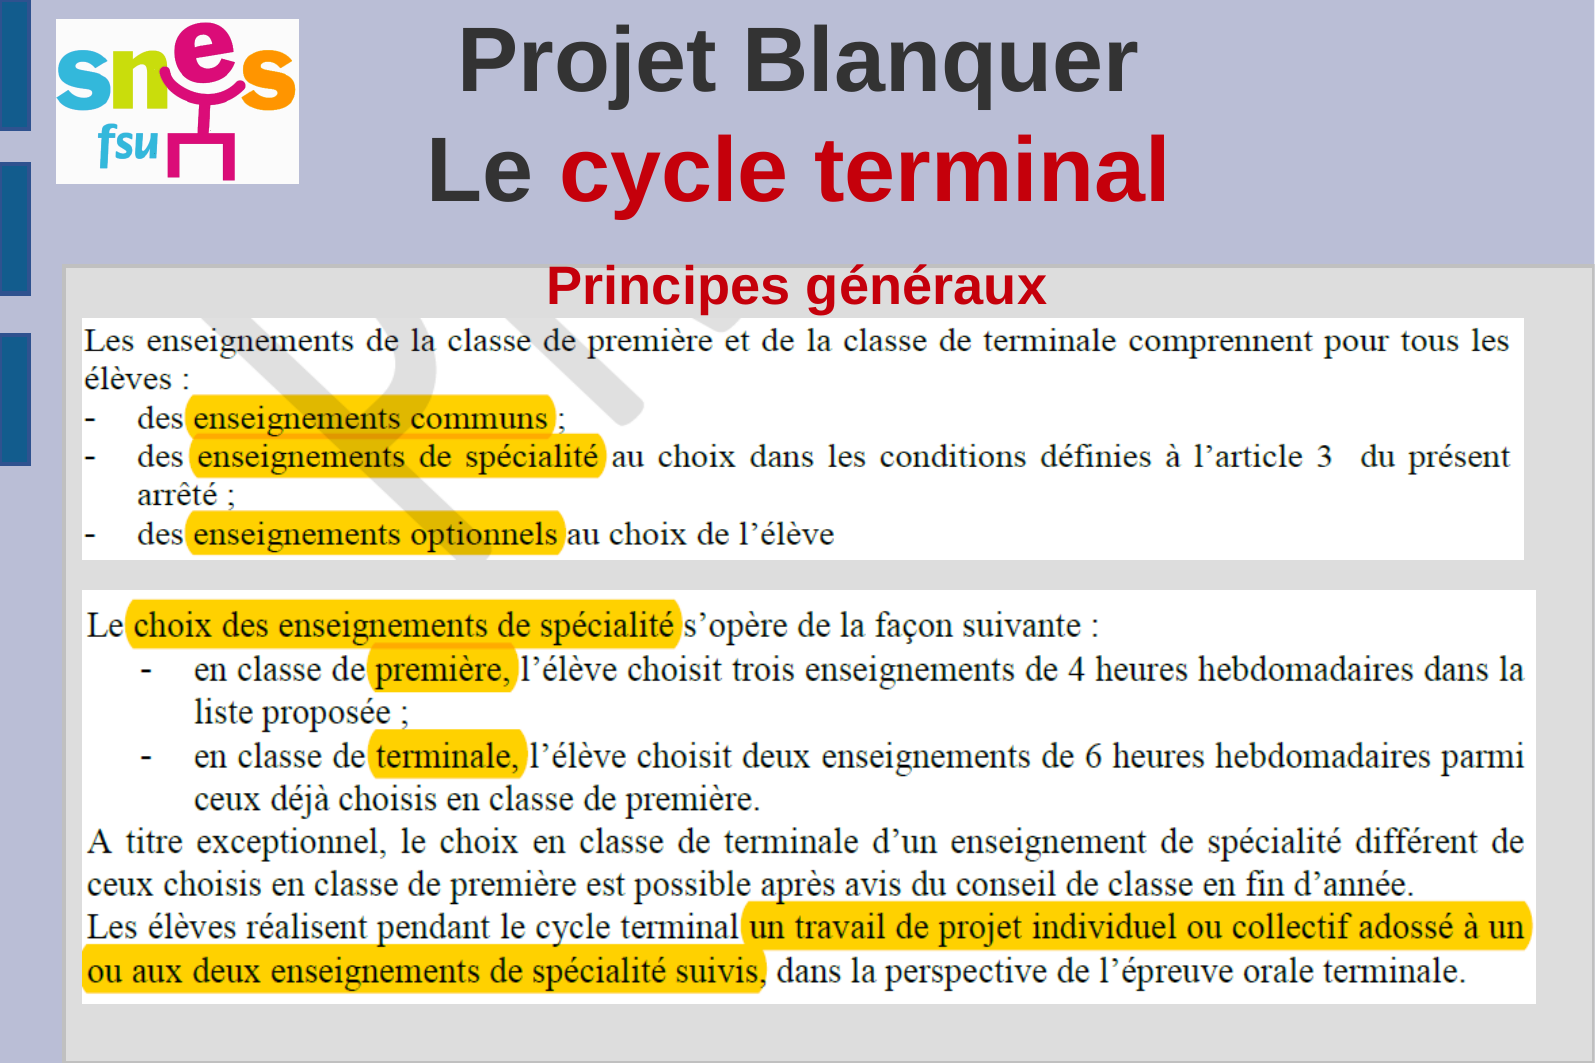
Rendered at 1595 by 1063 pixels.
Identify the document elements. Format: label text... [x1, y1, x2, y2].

title Projet Blanquer Le cycle terminal [118, 0, 1480, 206]
picture [56, 19, 299, 184]
picture [82, 590, 1536, 1004]
picture [82, 318, 1524, 560]
text_box Principes généraux [377, 248, 1217, 318]
